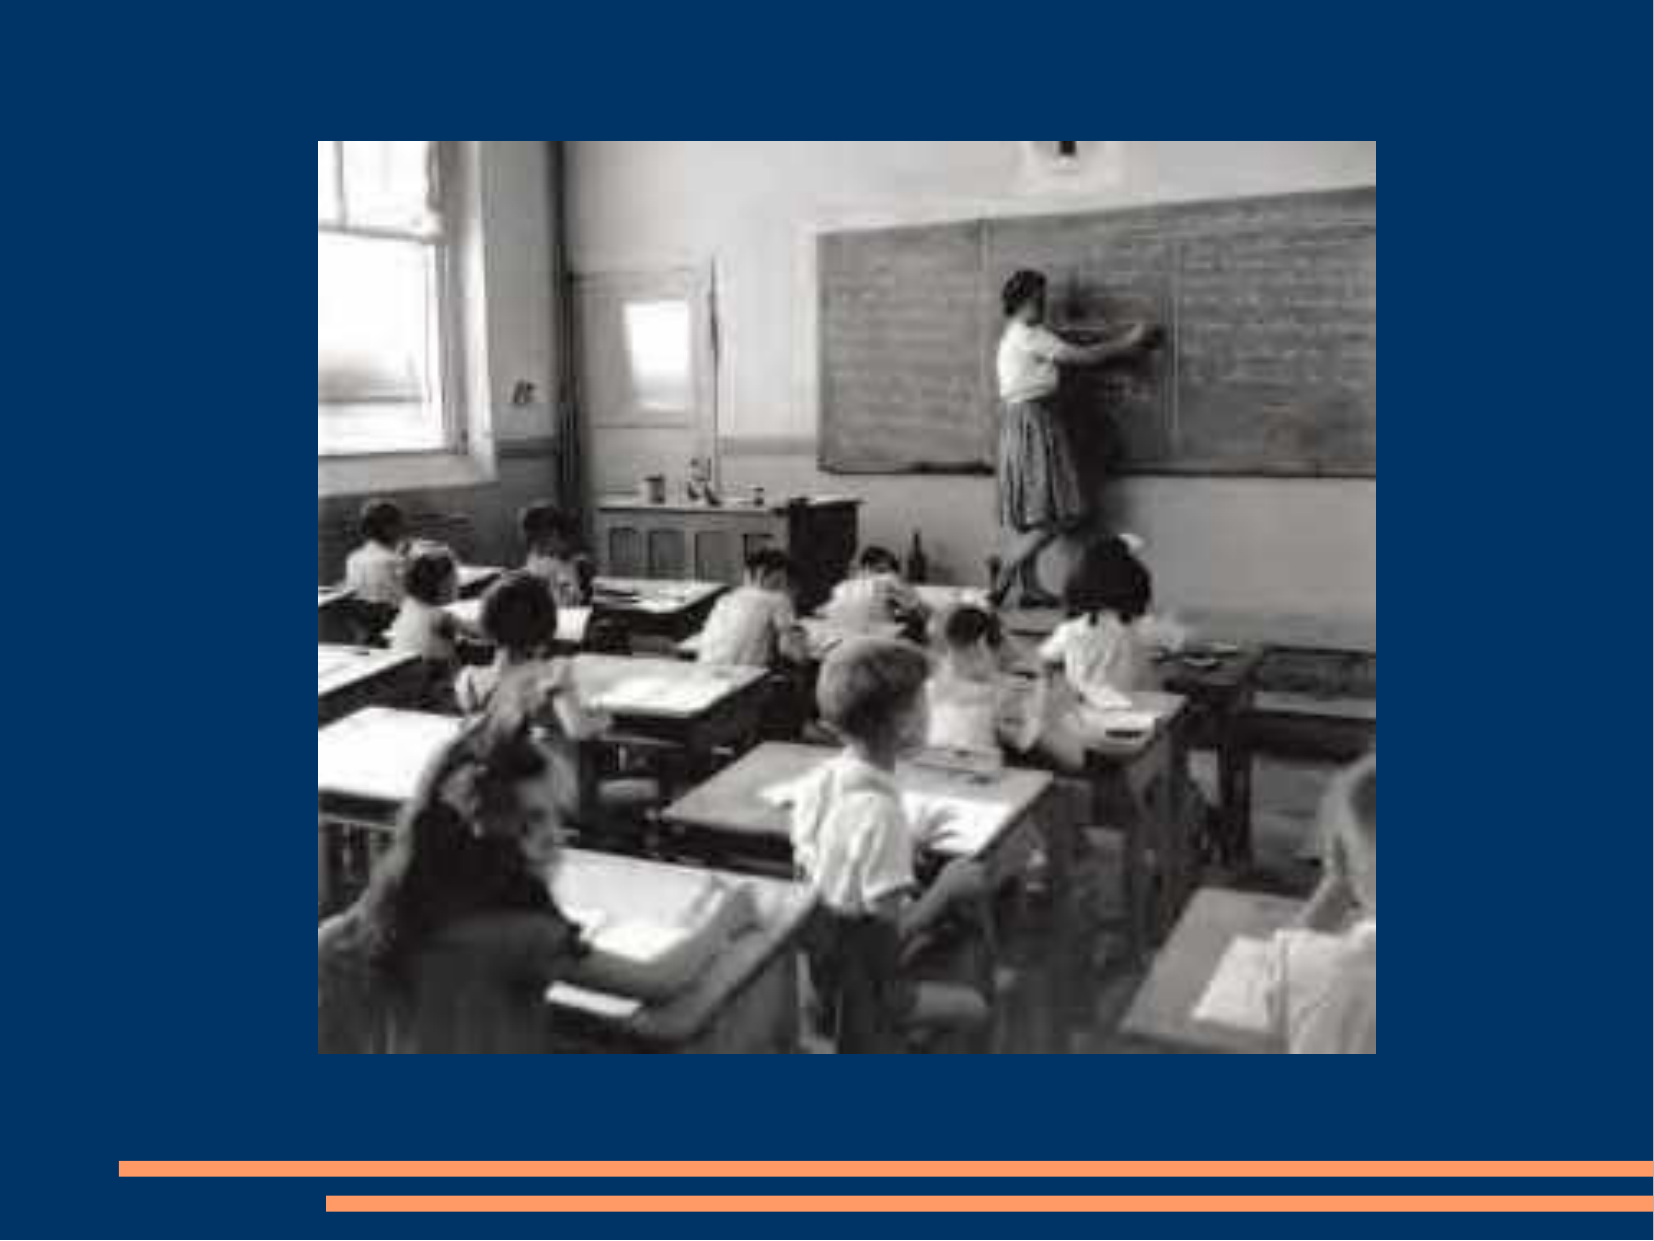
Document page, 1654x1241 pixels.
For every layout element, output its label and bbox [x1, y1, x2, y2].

picture [318, 141, 1376, 1054]
